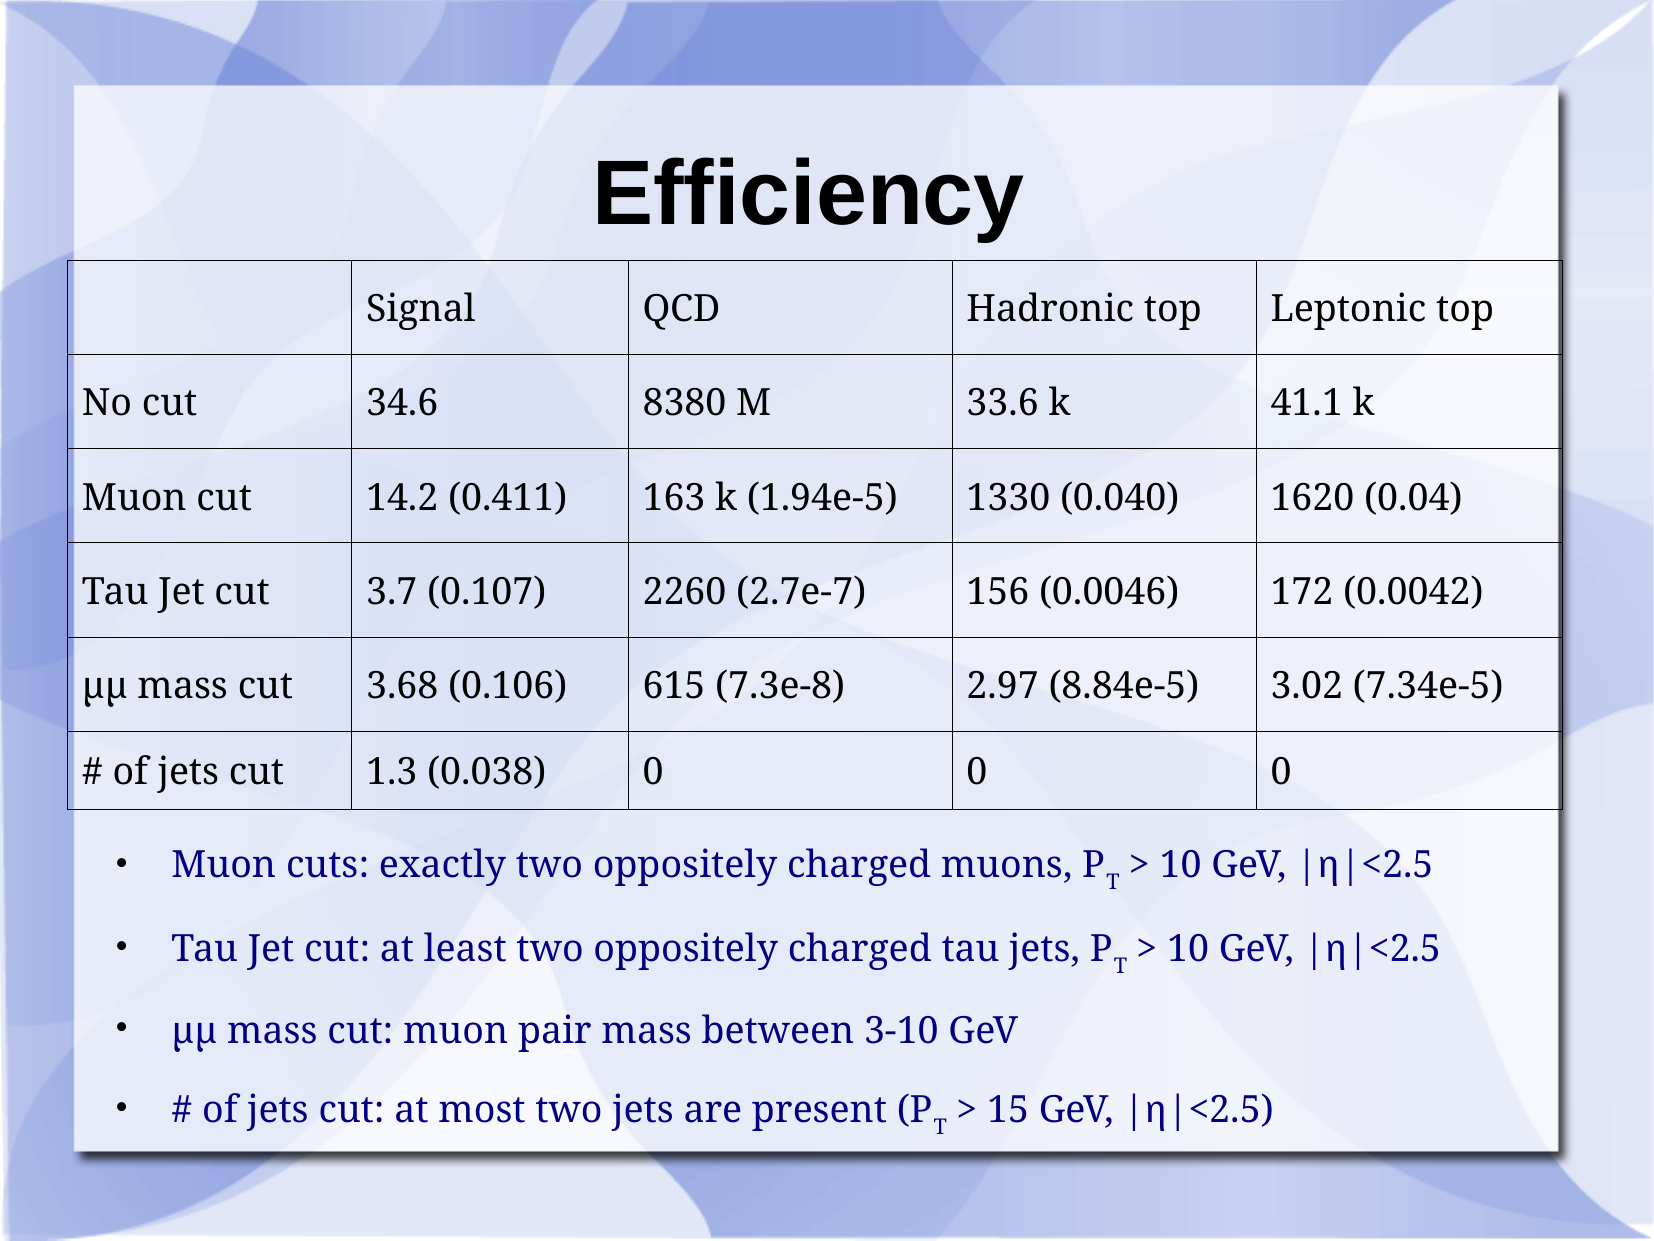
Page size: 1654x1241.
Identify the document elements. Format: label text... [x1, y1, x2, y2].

table_cell 3.7 (0.107) [352, 543, 628, 637]
picture [0, 0, 1654, 1241]
table_cell 1330 (0.040) [953, 449, 1256, 542]
table_cell 1620 (0.04) [1257, 449, 1562, 542]
table_header Hadronic top [953, 261, 1256, 354]
table_cell Tau Jet cut [68, 543, 351, 637]
table_cell 156 (0.0046) [953, 543, 1256, 637]
table_cell 34.6 [352, 355, 628, 448]
table_cell 1.3 (0.038) [352, 732, 628, 809]
table_cell 33.6 k [953, 355, 1256, 448]
table_cell 2260 (2.7e-7) [629, 543, 952, 637]
table_cell No cut [68, 355, 351, 448]
table_cell 8380 M [629, 355, 952, 448]
list Muon cuts: exactly two oppositely charged muons, PT > 10 GeV, |η|<2.5 Tau Jet cut: at least two oppositely charged tau jets, PT > 10 GeV, |η|<2.5 µµ mass cut: muon pair mass between 3-10 GeV # of jets cut: at most two jets are present (PT > 15 GeV, |η|<2.5) [115, 832, 1613, 1225]
table_header QCD [629, 261, 952, 354]
title Efficiency [82, 90, 1536, 260]
table_cell µµ mass cut [68, 638, 351, 731]
table_cell 14.2 (0.411) [352, 449, 628, 542]
table_cell 0 [629, 732, 952, 809]
table_header Leptonic top [1257, 261, 1562, 354]
table_cell 41.1 k [1257, 355, 1562, 448]
table_cell 0 [1257, 732, 1562, 809]
table_cell Muon cut [68, 449, 351, 542]
table_header Signal [352, 261, 628, 354]
table_cell 172 (0.0042) [1257, 543, 1562, 637]
table_cell 0 [953, 732, 1256, 809]
table_cell # of jets cut [68, 732, 351, 809]
table_cell 163 k (1.94e-5) [629, 449, 952, 542]
table_header [68, 261, 351, 354]
table_cell 3.02 (7.34e-5) [1257, 638, 1562, 731]
table_cell 3.68 (0.106) [352, 638, 628, 731]
table_cell 615 (7.3e-8) [629, 638, 952, 731]
table_cell 2.97 (8.84e-5) [953, 638, 1256, 731]
